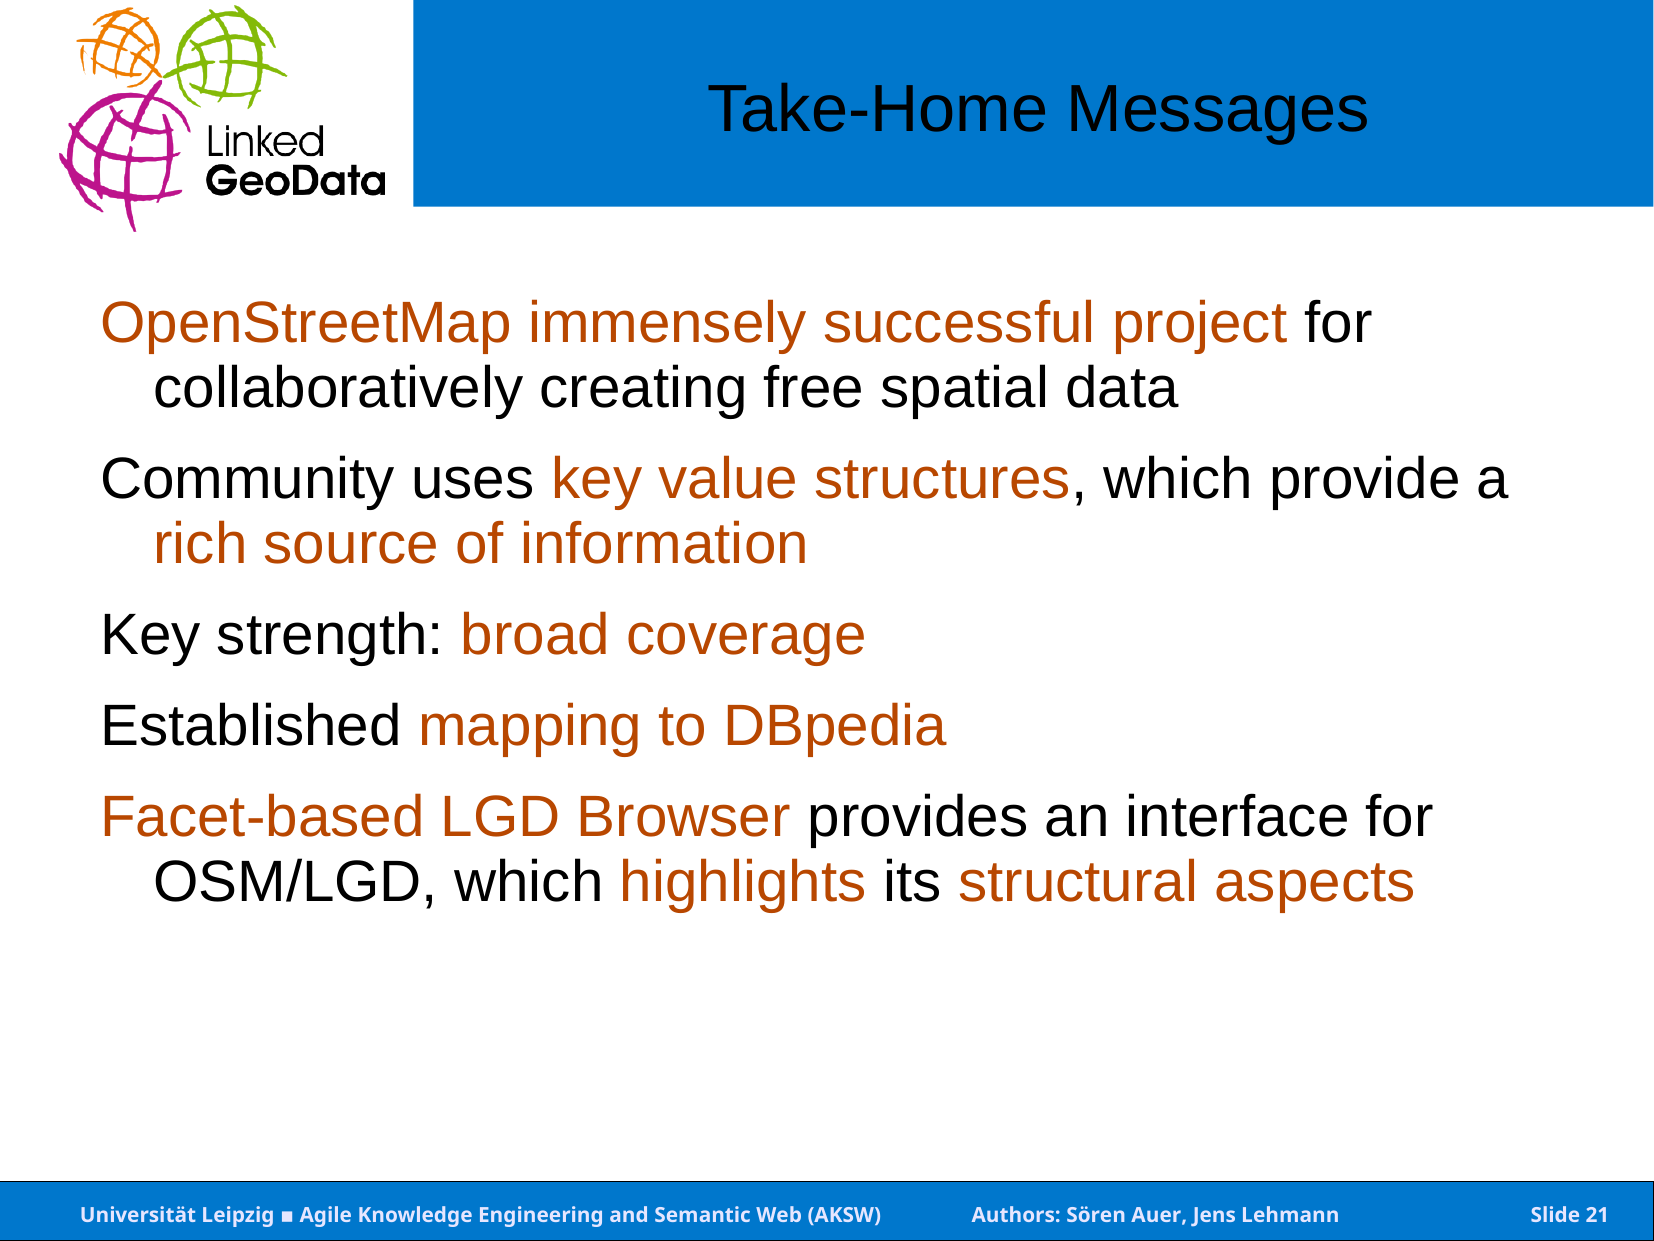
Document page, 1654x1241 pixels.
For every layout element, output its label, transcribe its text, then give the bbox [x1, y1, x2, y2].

title Take-Home Messages [442, 38, 1636, 178]
list OpenStreetMap immensely successful project for collaboratively creating free spatial data Community uses key value structures, which provide a rich source of information Key strength: broad coverage Established mapping to DBpedia Facet-based LGD Browser provides an interface for OSM/LGD, which highlights its structural aspects [82, 290, 1571, 1109]
picture [59, 5, 385, 232]
